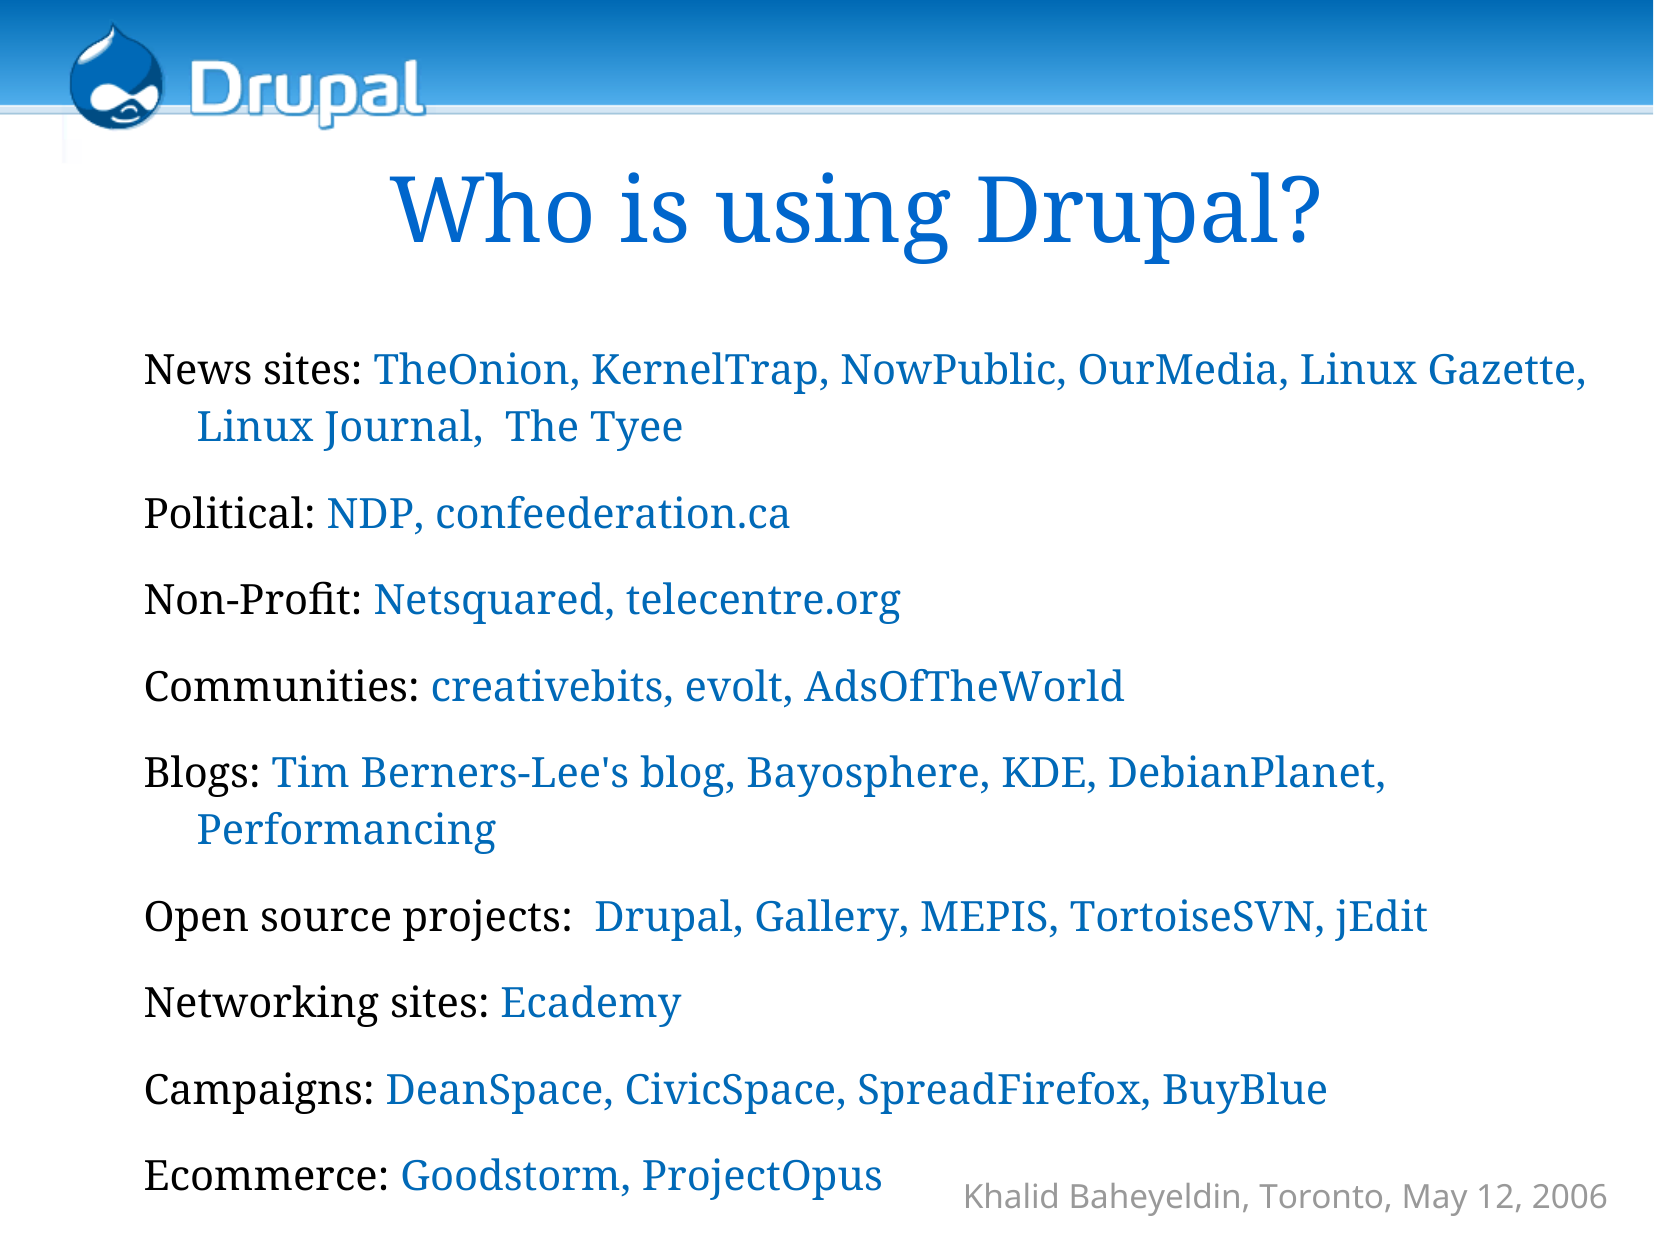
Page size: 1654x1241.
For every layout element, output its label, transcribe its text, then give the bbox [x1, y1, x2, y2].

picture [0, 0, 1654, 1241]
title Who is using Drupal? [150, 102, 1563, 311]
list News sites: TheOnion, KernelTrap, NowPublic, OurMedia, Linux Gazette, Linux Journal, The Tyee Political: NDP, confeederation.ca Non-Profit: Netsquared, telecentre.org Communities: creativebits, evolt, AdsOfTheWorld Blogs: Tim Berners-Lee's blog, Bayosphere, KDE, DebianPlanet, Performancing Open source projects: Drupal, Gallery, MEPIS, TortoiseSVN, jEdit Networking sites: Ecademy Campaigns: DeanSpace, CivicSpace, SpreadFirefox, BuyBlue Ecommerce: Goodstorm, ProjectOpus Personalities: Al Franken Show, Moby [125, 339, 1626, 1164]
